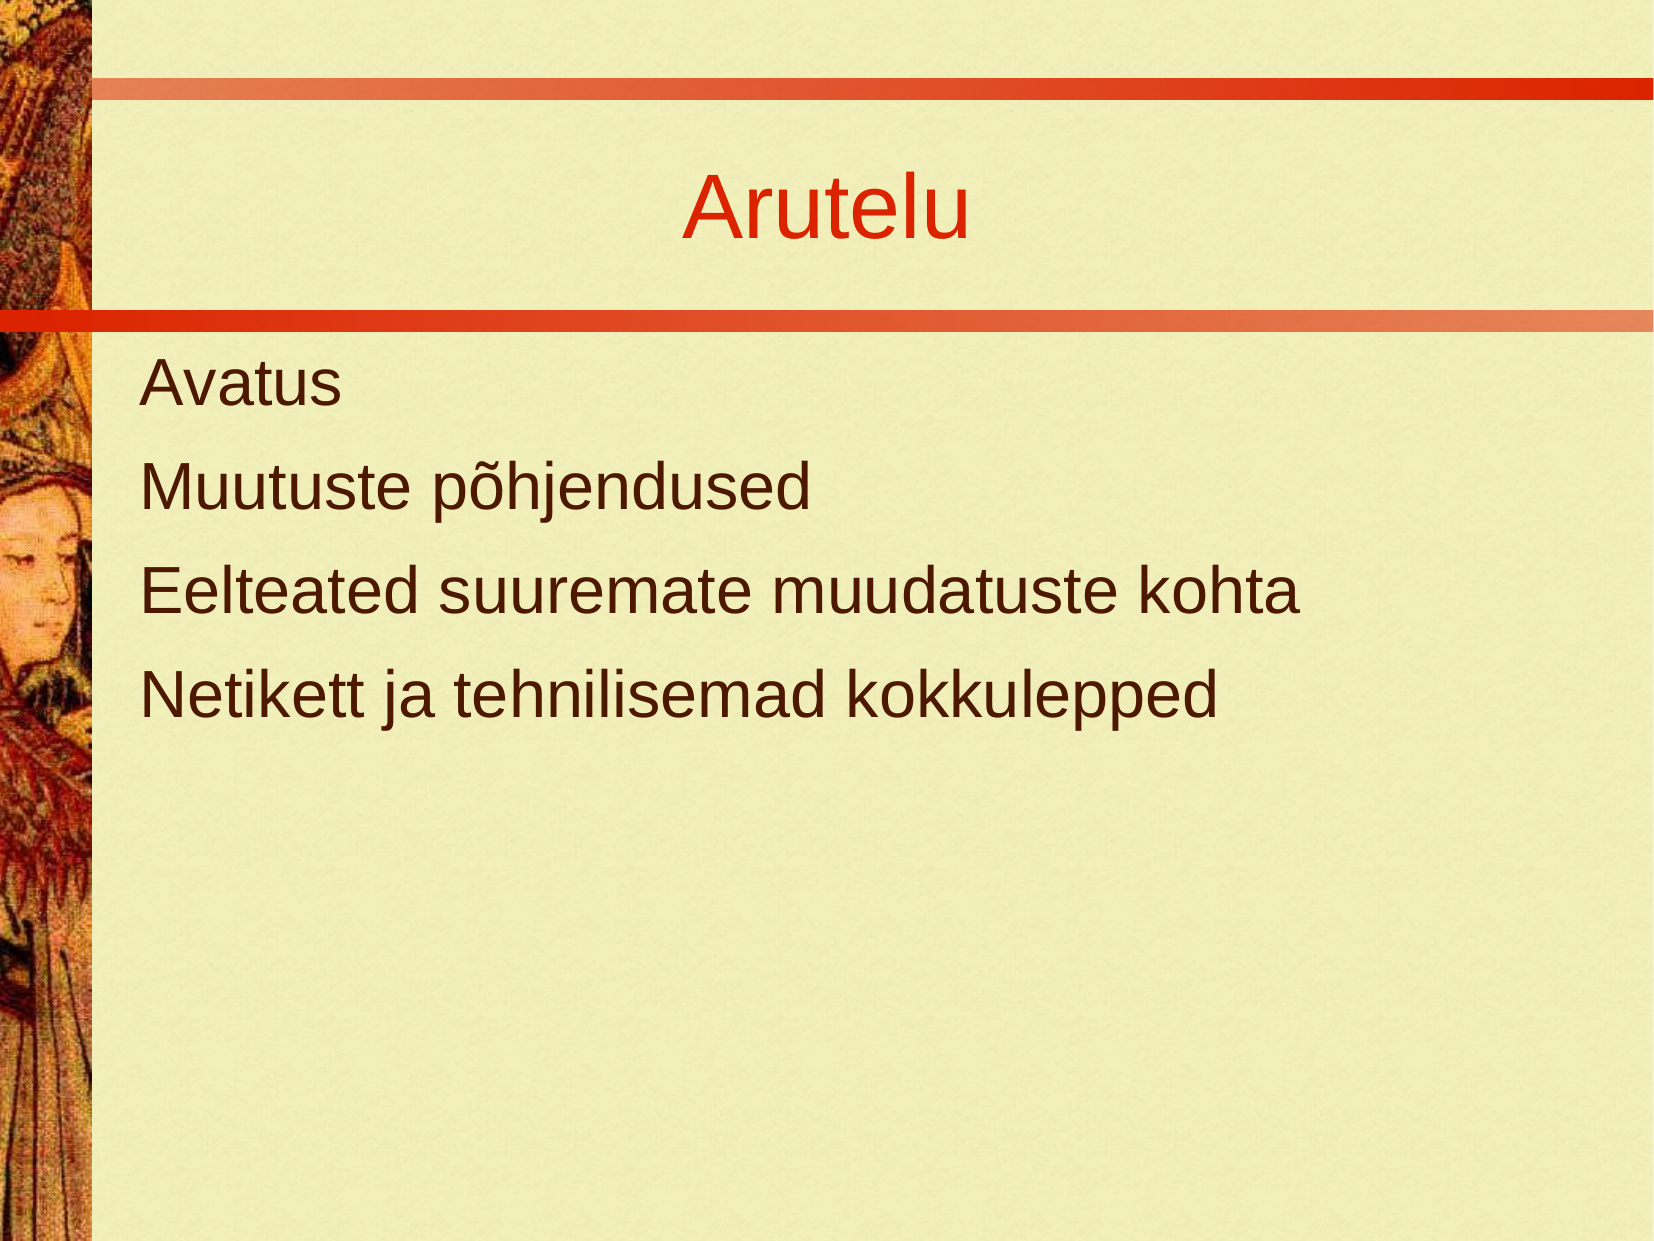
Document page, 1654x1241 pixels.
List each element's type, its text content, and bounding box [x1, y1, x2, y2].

picture [0, 0, 1654, 310]
list Avatus Muutuste põhjendused Eelteated suuremate muudatuste kohta Netikett ja tehnilisemad kokkulepped [121, 344, 1534, 1127]
picture [0, 332, 1654, 1241]
title Arutelu [121, 102, 1534, 311]
